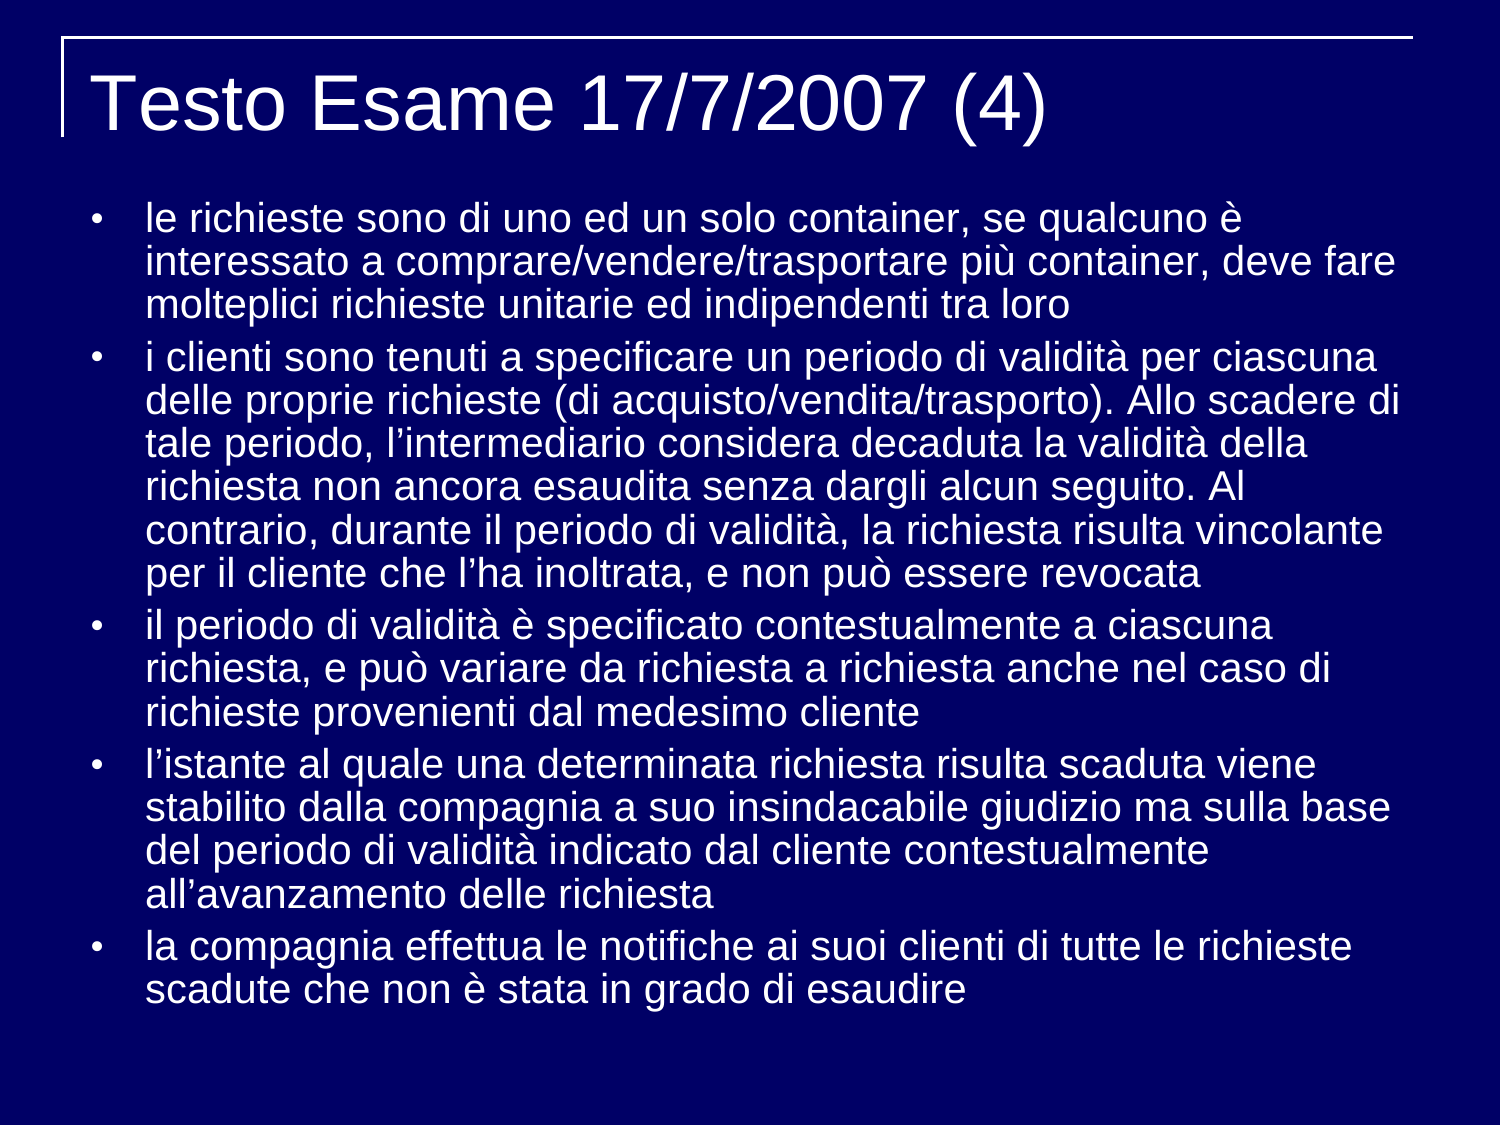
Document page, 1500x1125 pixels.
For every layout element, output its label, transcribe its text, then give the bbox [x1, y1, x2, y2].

title Testo Esame 17/7/2007 (4)‏ [74, 37, 1423, 164]
list le richieste sono di uno ed un solo container, se qualcuno è interessato a comprare/vendere/trasportare più container, deve fare molteplici richieste unitarie ed indipendenti tra loro i clienti sono tenuti a specificare un periodo di validità per ciascuna delle proprie richieste (di acquisto/vendita/trasporto). Allo scadere di tale periodo, l’intermediario considera decaduta la validità della richiesta non ancora esaudita senza dargli alcun seguito. Al contrario, durante il periodo di validità, la richiesta risulta vincolante per il cliente che l’ha inoltrata, e non può essere revocata il periodo di validità è specificato contestualmente a ciascuna richiesta, e può variare da richiesta a richiesta anche nel caso di richieste provenienti dal medesimo cliente l’istante al quale una determinata richiesta risulta scaduta viene stabilito dalla compagnia a suo insindacabile giudizio ma sulla base del periodo di validità indicato dal cliente contestualmente all’avanzamento delle richiesta la compagnia effettua le notifiche ai suoi clienti di tutte le richieste scadute che non è stata in grado di esaudire [75, 190, 1425, 1125]
